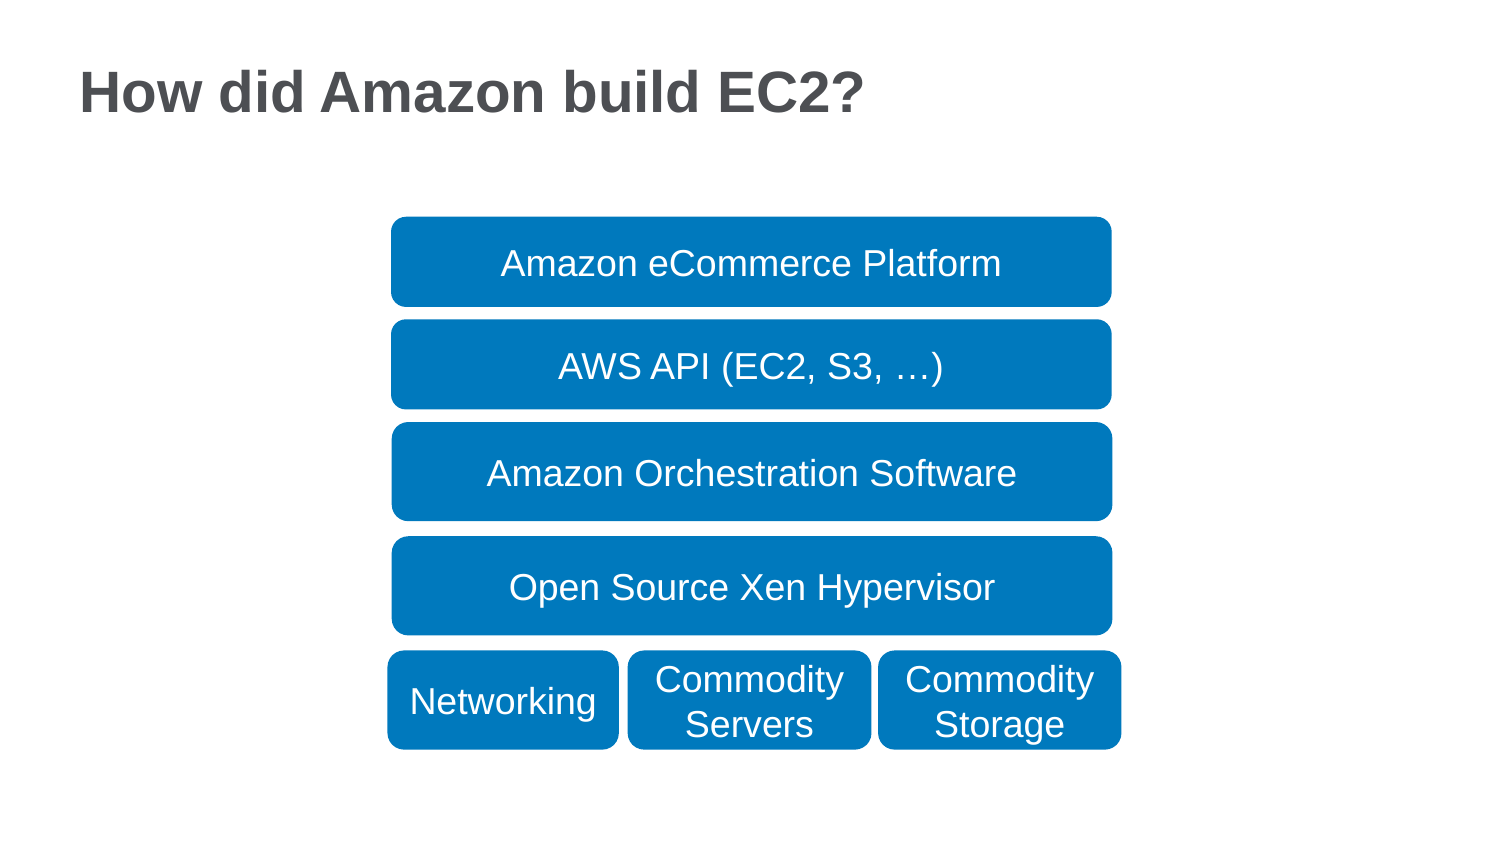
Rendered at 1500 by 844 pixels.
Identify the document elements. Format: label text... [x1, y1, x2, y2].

title How did Amazon build EC2? [65, 47, 1438, 153]
text_box Amazon Orchestration Software [391, 422, 1113, 522]
text_box Commodity Storage [878, 650, 1122, 750]
text_box AWS API (EC2, S3, …) [391, 319, 1112, 410]
text_box Amazon eCommerce Platform [391, 216, 1112, 307]
text_box Commodity Servers [627, 650, 872, 750]
text_box Open Source Xen Hypervisor [391, 536, 1113, 636]
text_box Networking [387, 650, 619, 750]
